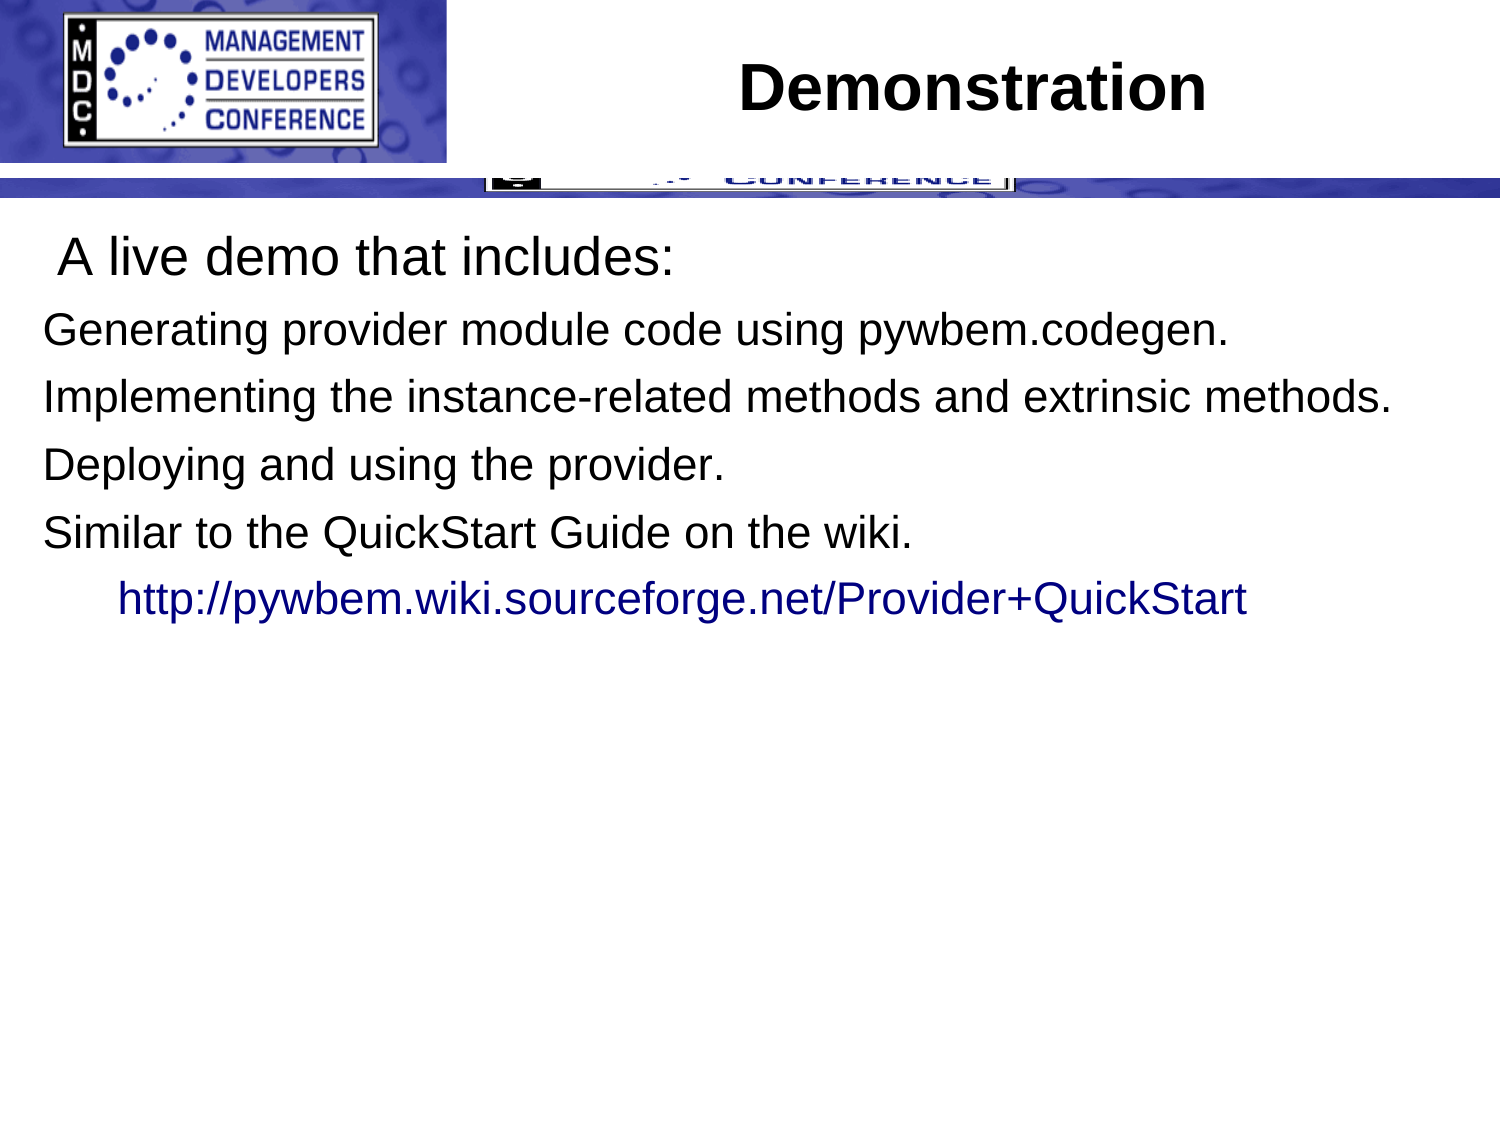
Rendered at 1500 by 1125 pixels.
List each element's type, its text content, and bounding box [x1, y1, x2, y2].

title Demonstration [447, 7, 1500, 169]
picture [0, 178, 1500, 198]
list A live demo that includes: Generating provider module code using pywbem.codegen. Implementing the instance-related methods and extrinsic methods. Deploying and using the provider. Similar to the QuickStart Guide on the wiki. http://pywbem.wiki.sourceforge.net/Provider+QuickStart [42, 226, 1433, 1067]
picture [0, 0, 447, 163]
